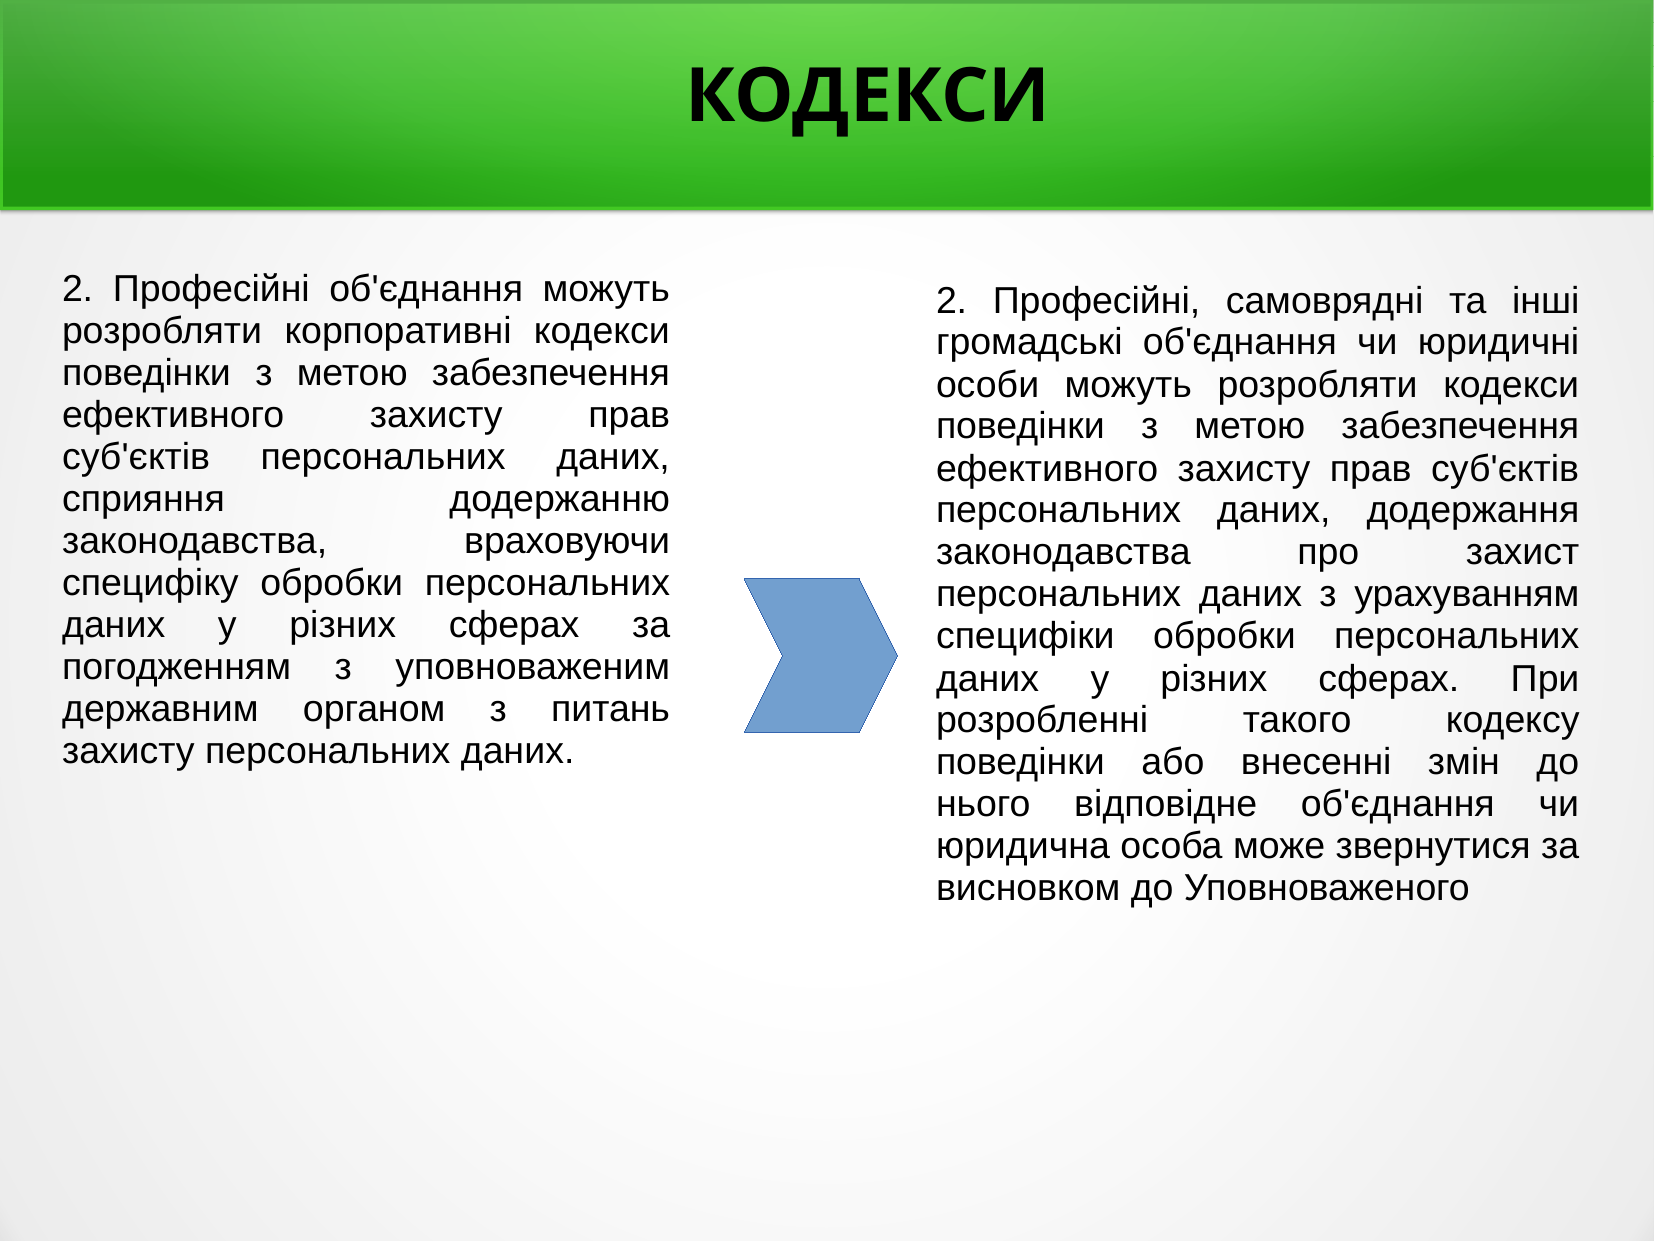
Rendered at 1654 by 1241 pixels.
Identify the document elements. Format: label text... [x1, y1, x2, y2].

text_box 2. Професійні об'єднання можуть розробляти корпоративні кодекси поведінки з метою забезпечення ефективного захисту прав суб'єктів персональних даних, сприяння додержанню законодавства, враховуючи специфіку обробки персональних даних у різних сферах за погодженням з уповноваженим державним органом з питань захисту персональних даних. [47, 259, 686, 1028]
text_box 2. Професійні, самоврядні та інші громадські об'єднання чи юридичні особи можуть розробляти кодекси поведінки з метою забезпечення ефективного захисту прав суб'єктів персональних даних, додержання законодавства про захист персональних даних з урахуванням специфіки обробки персональних даних у різних сферах. При розробленні такого кодексу поведінки або внесенні змін до нього відповідне об'єднання чи юридична особа може звернутися за висновком до Уповноваженого [921, 271, 1595, 1040]
text_box [744, 578, 898, 733]
text_box КОДЕКСИ [437, 35, 1300, 150]
